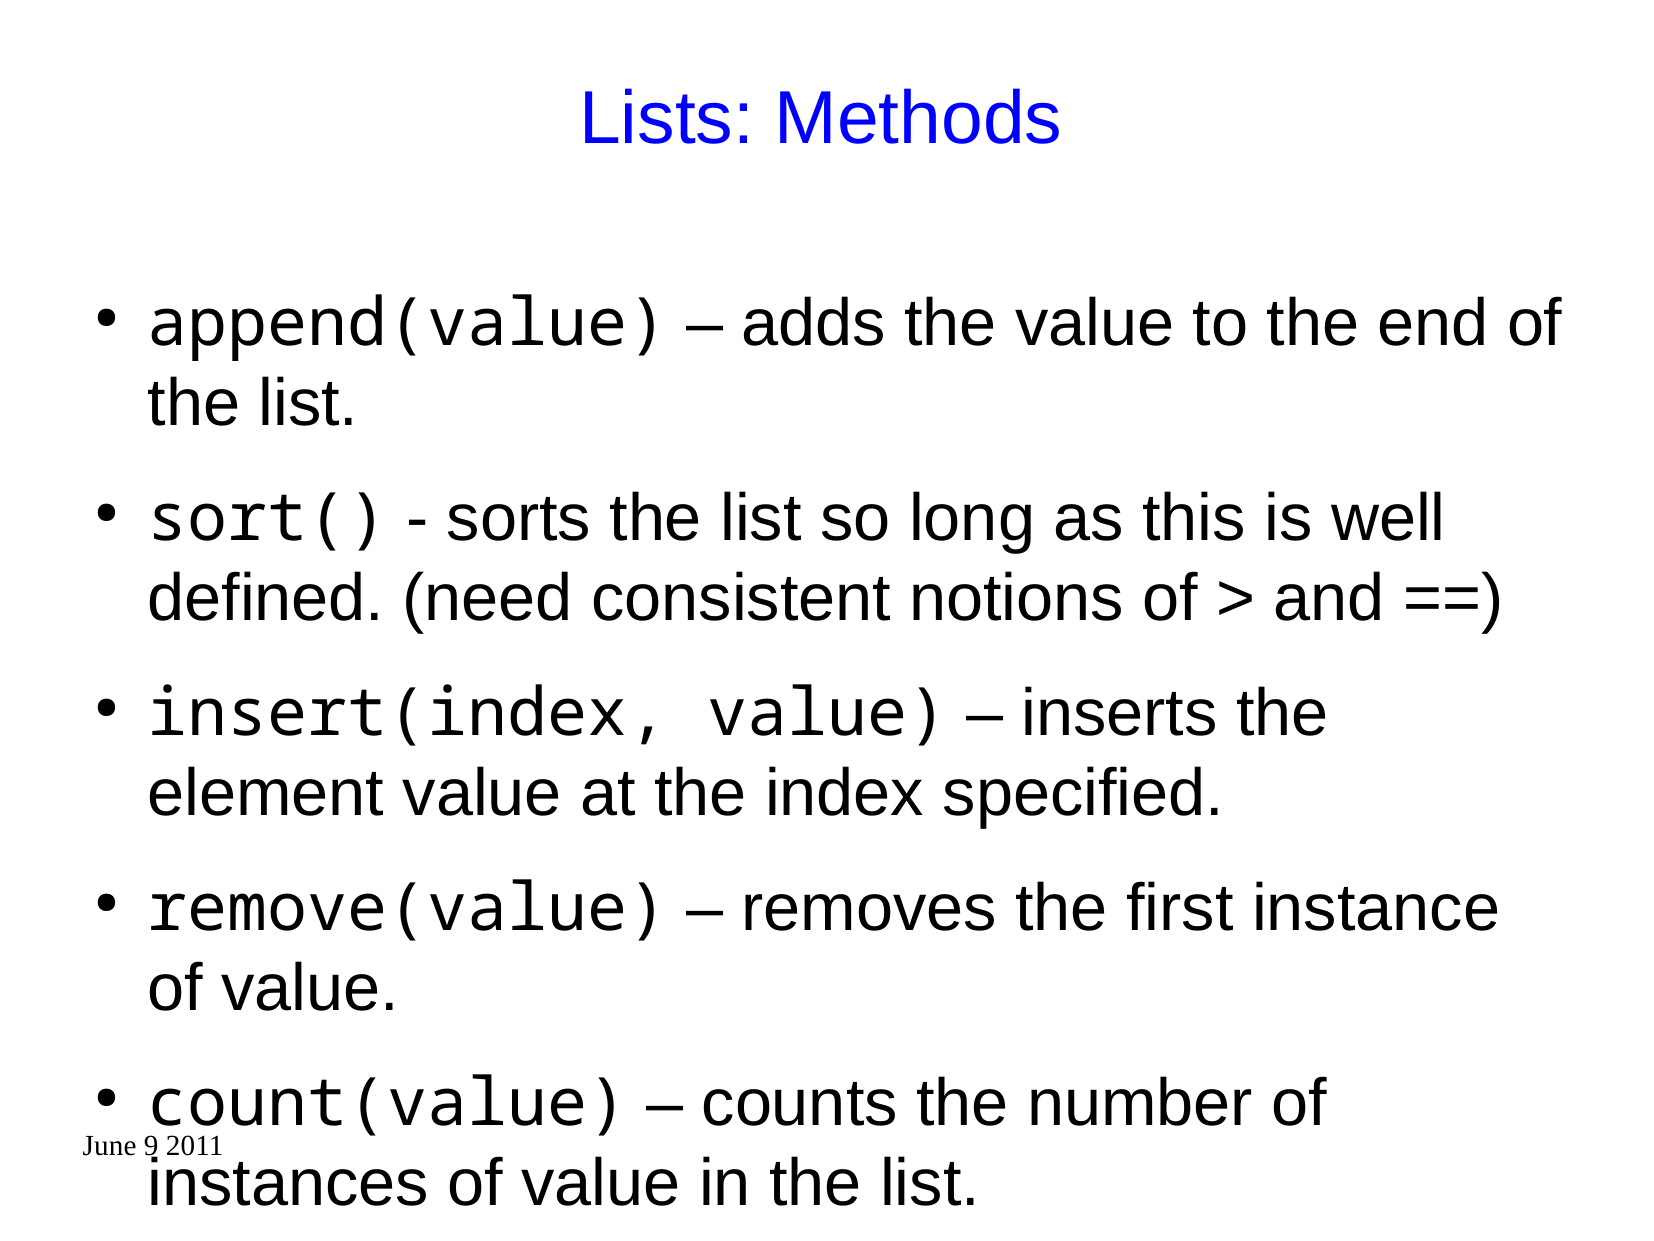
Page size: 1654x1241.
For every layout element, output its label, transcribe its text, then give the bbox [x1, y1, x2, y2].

title Lists: Methods [76, 58, 1565, 178]
list append(value) – adds the value to the end of the list. sort() - sorts the list so long as this is well defined. (need consistent notions of > and ==) insert(index, value) – inserts the element value at the index specified. remove(value) – removes the first instance of value. count(value) – counts the number of instances of value in the list. [76, 274, 1565, 1149]
